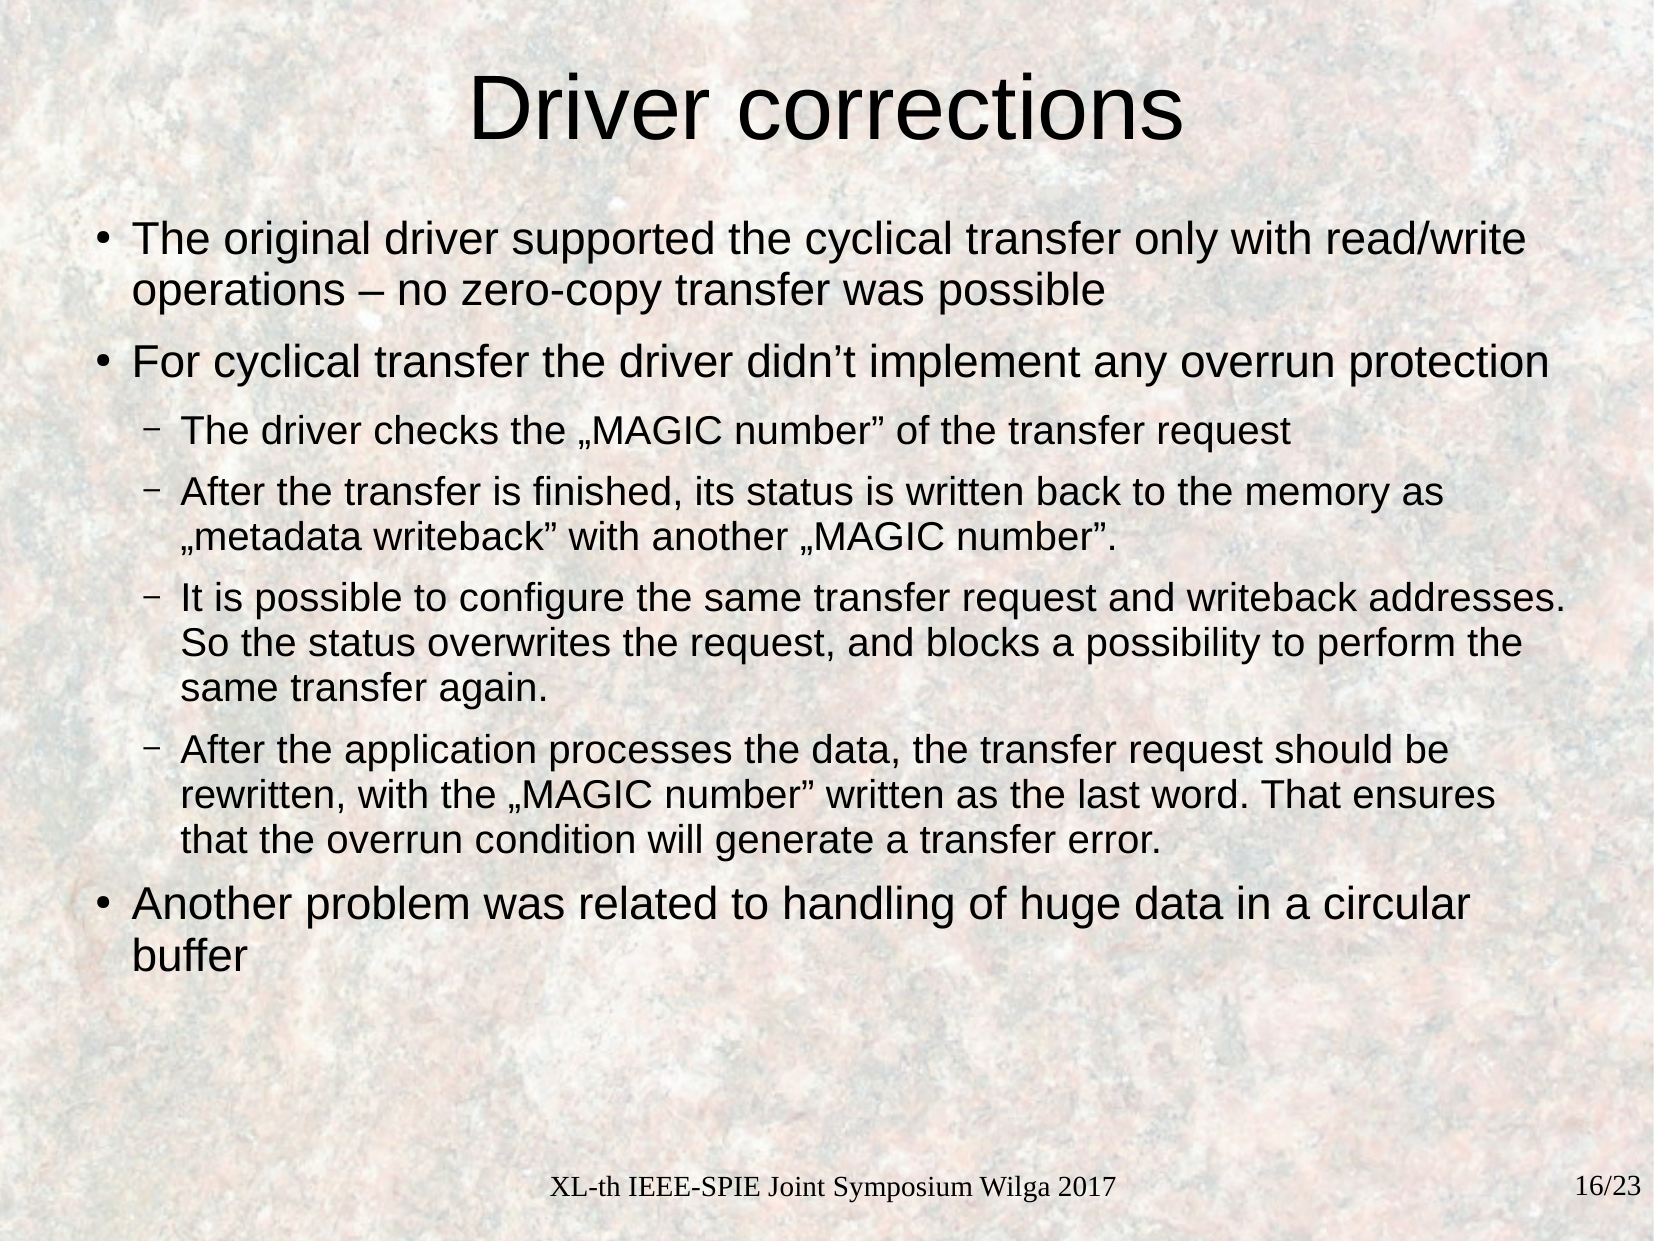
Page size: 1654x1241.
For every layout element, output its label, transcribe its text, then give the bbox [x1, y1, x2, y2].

title Driver corrections [82, 49, 1571, 166]
picture [0, 0, 1654, 1241]
list The original driver supported the cyclical transfer only with read/write operations – no zero-copy transfer was possible For cyclical transfer the driver didn’t implement any overrun protection The driver checks the „MAGIC number” of the transfer request After the transfer is finished, its status is written back to the memory as „metadata writeback” with another „MAGIC number”. It is possible to configure the same transfer request and writeback addresses. So the status overwrites the request, and blocks a possibility to perform the same transfer again. After the application processes the data, the transfer request should be rewritten, with the „MAGIC number” written as the last word. That ensures that the overrun condition will generate a transfer error. Another problem was related to handling of huge data in a circular buffer [82, 212, 1571, 1010]
